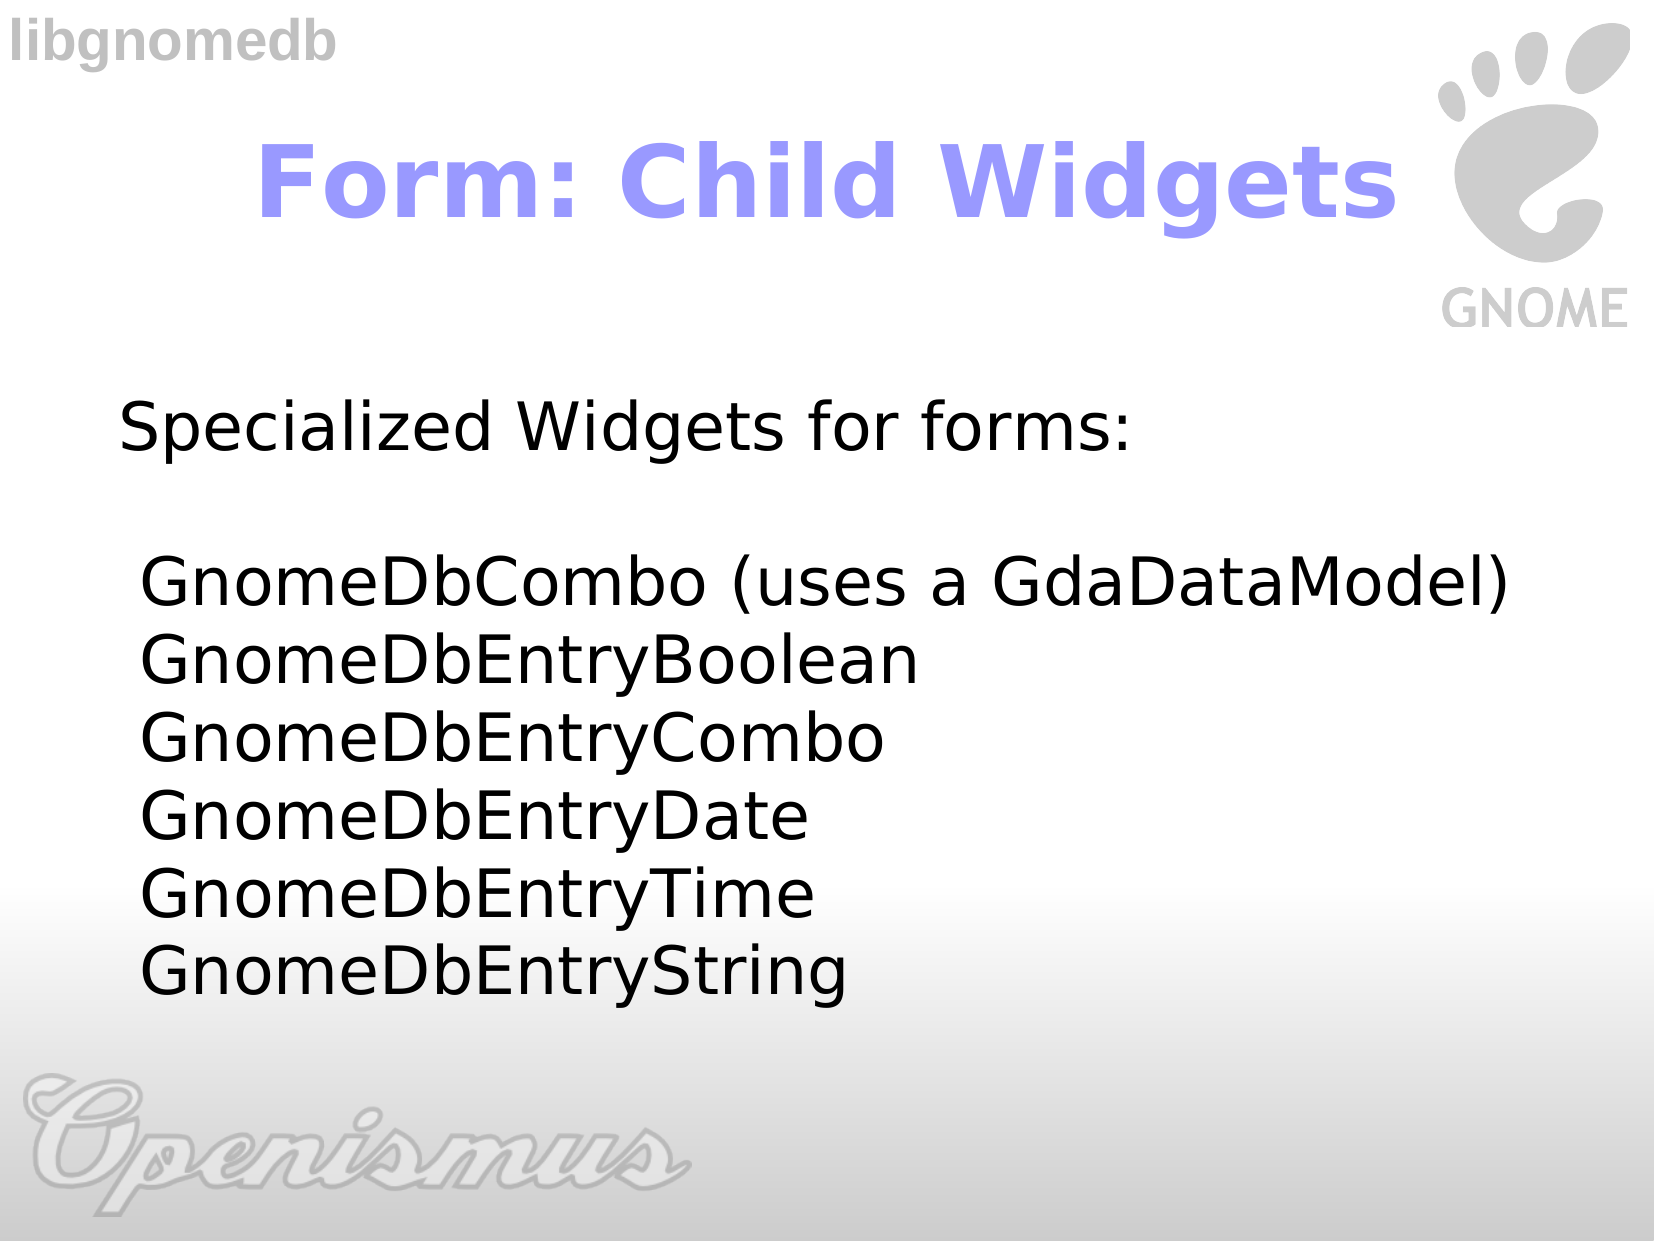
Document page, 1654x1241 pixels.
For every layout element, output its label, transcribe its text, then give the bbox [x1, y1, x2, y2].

picture [23, 1073, 692, 1217]
picture [1438, 23, 1630, 327]
subtitle Specialized Widgets for forms: GnomeDbCombo (uses a GdaDataModel) GnomeDbEntryBoolean GnomeDbEntryCombo GnomeDbEntryDate GnomeDbEntryTime GnomeDbEntryString [82, 297, 1571, 1102]
title Form: Child Widgets [82, 116, 1571, 250]
